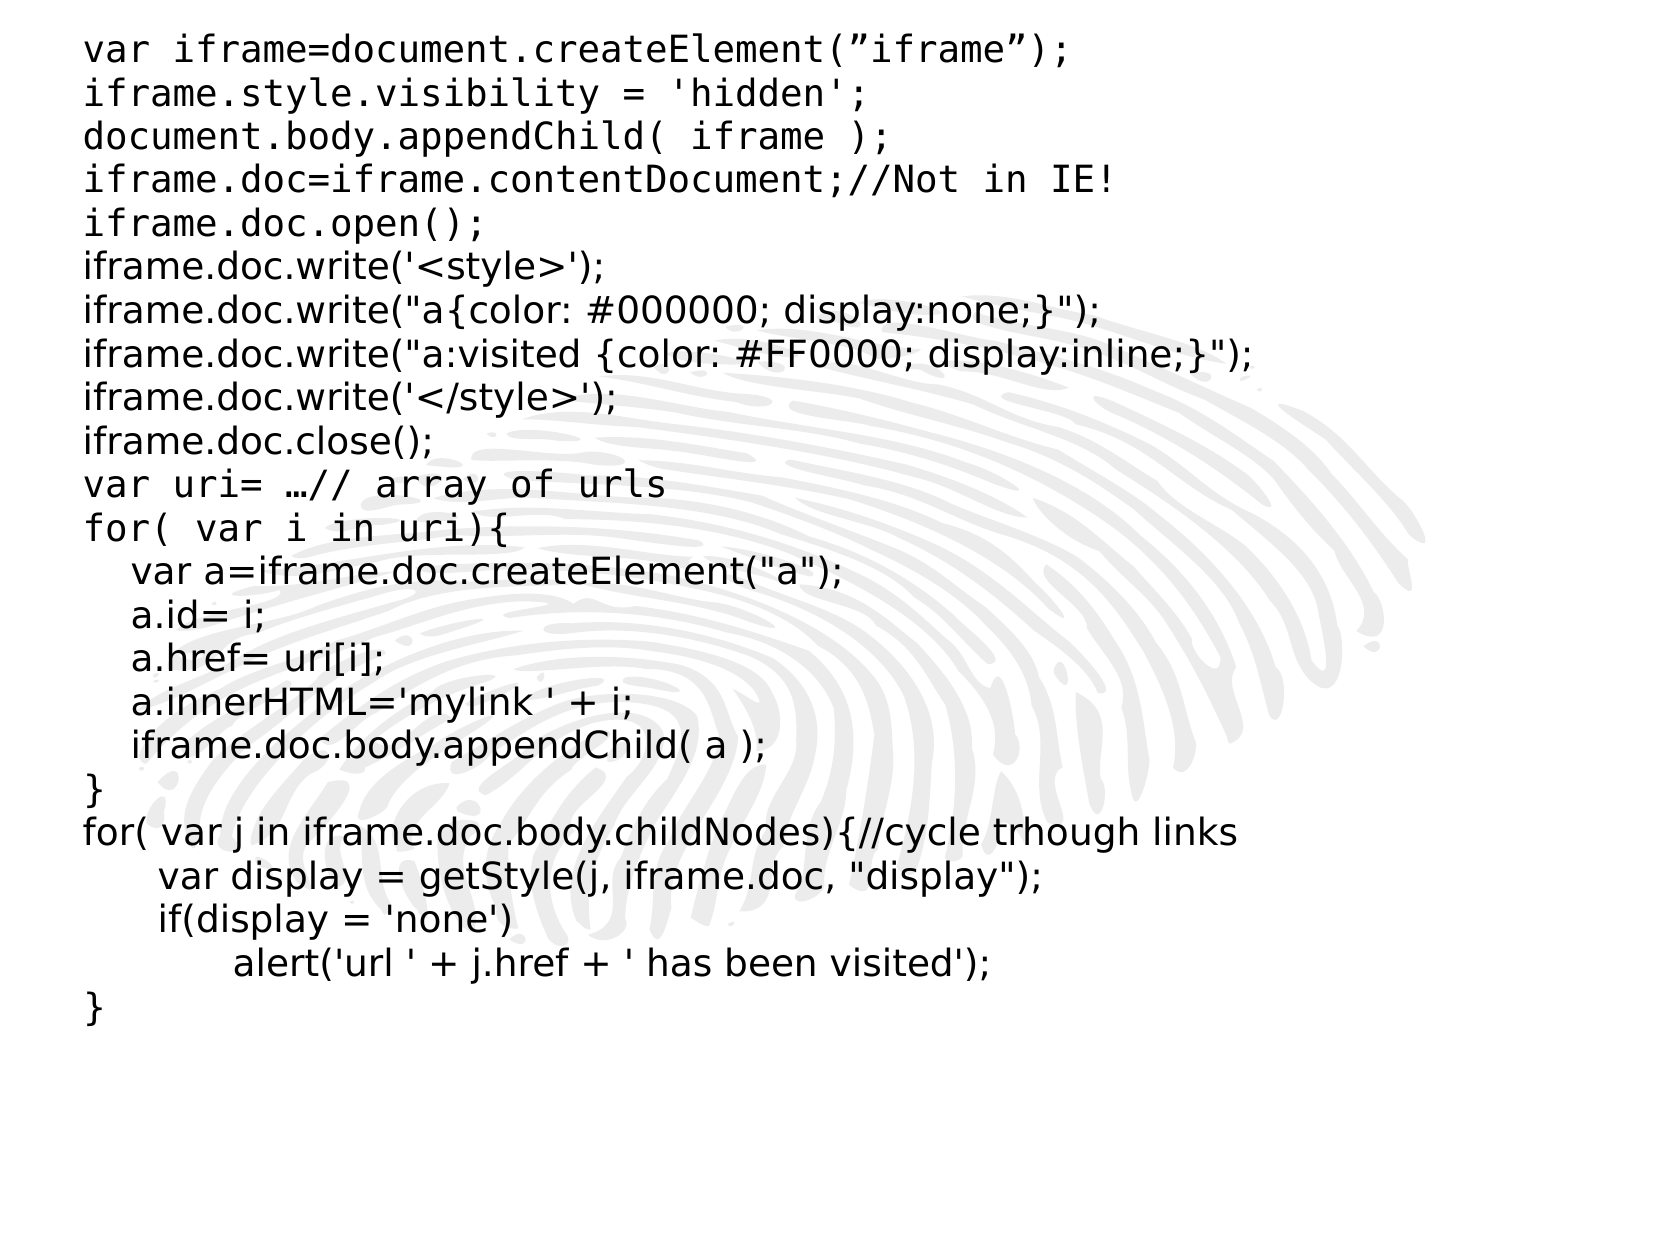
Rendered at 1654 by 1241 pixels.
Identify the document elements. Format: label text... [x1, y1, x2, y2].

subtitle var iframe=document.createElement(”iframe”); iframe.style.visibility = 'hidden'; document.body.appendChild( iframe ); iframe.doc=iframe.contentDocument;//Not in IE! iframe.doc.open(); iframe.doc.write('<style>'); iframe.doc.write("a{color: #000000; display:none;}"); iframe.doc.write("a:visited {color: #FF0000; display:inline;}"); iframe.doc.write('</style>'); iframe.doc.close(); var uri= …// array of urls for( var i in uri){ var a=iframe.doc.createElement("a"); a.id= i; a.href= uri[i]; a.innerHTML='mylink ' + i; iframe.doc.body.appendChild( a ); } for( var j in iframe.doc.body.childNodes){//cycle trhough links var display = getStyle(j, iframe.doc, "display"); if(display = 'none') alert('url ' + j.href + ' has been visited'); } [82, 27, 1571, 1131]
